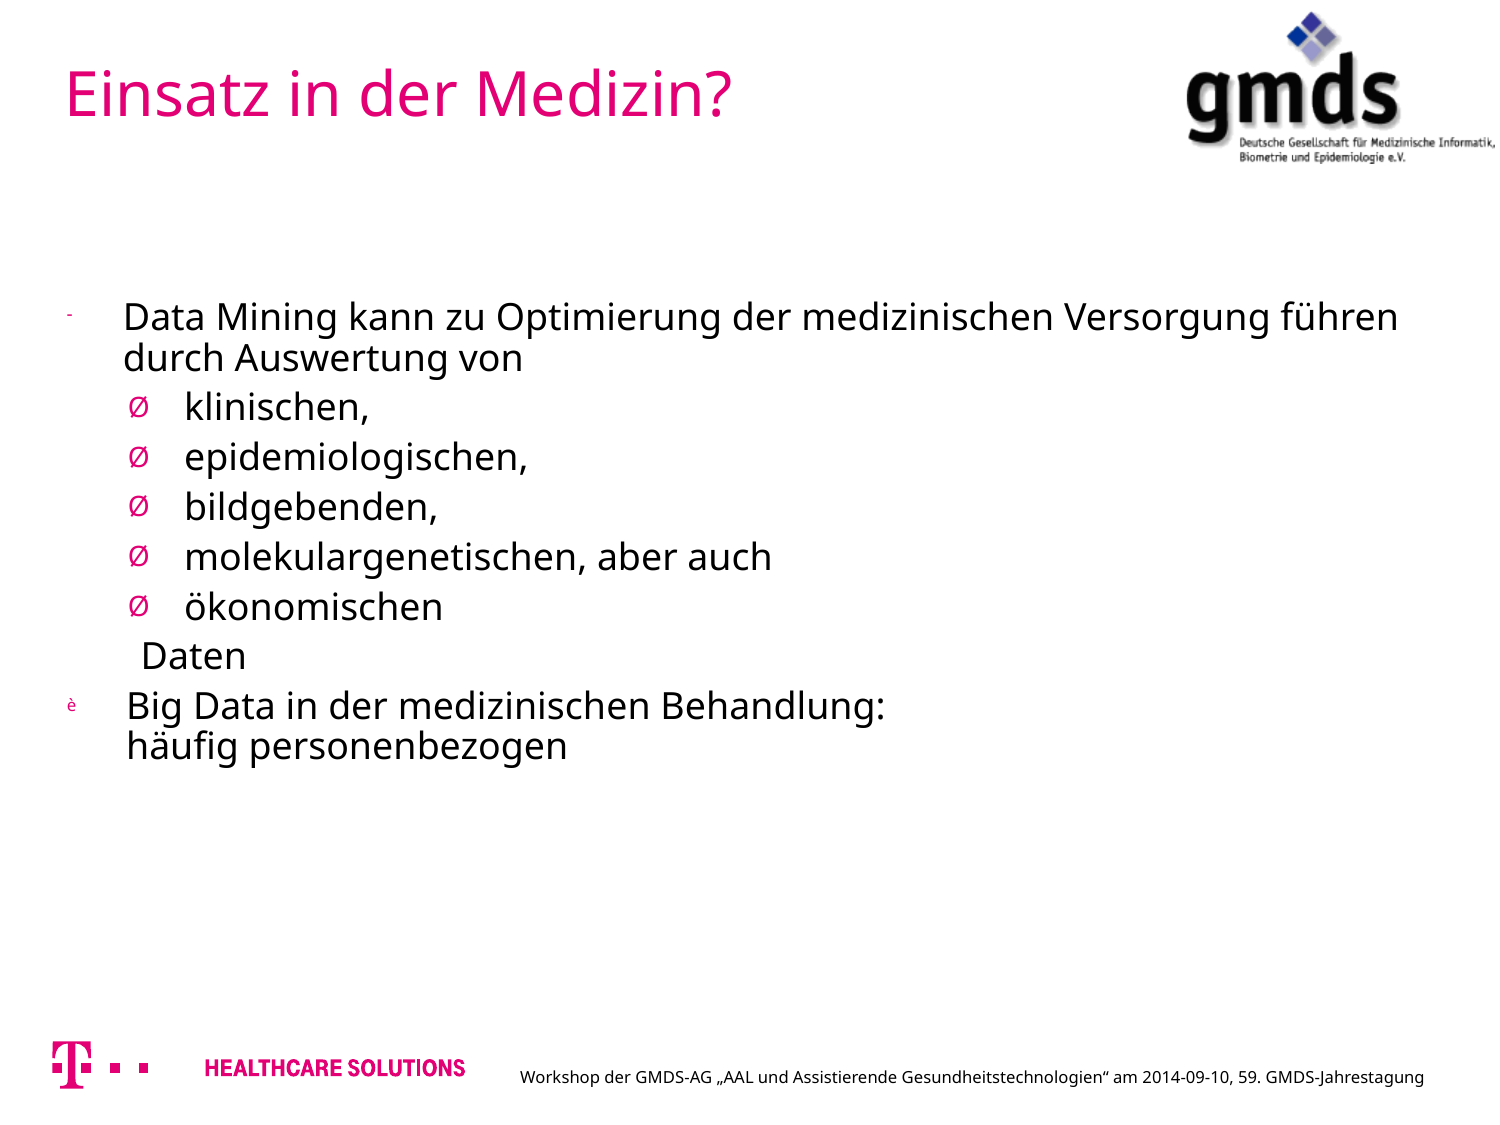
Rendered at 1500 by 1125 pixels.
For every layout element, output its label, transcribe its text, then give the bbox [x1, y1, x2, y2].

text_box Workshop der GMDS-AG „AAL und Assistierende Gesundheitstechnologien“ am 2014-09-10, 59. GMDS-Jahrestagung [520, 1049, 1479, 1087]
title Einsatz in der Medizin? [50, 54, 1179, 185]
picture [1181, 8, 1495, 164]
list Data Mining kann zu Optimierung der medizinischen Versorgung führen durch Auswertung von klinischen, epidemiologischen, bildgebenden, molekulargenetischen, aber auch ökonomischen Daten Big Data in der medizinischen Behandlung: häufig personenbezogen [51, 290, 1447, 994]
